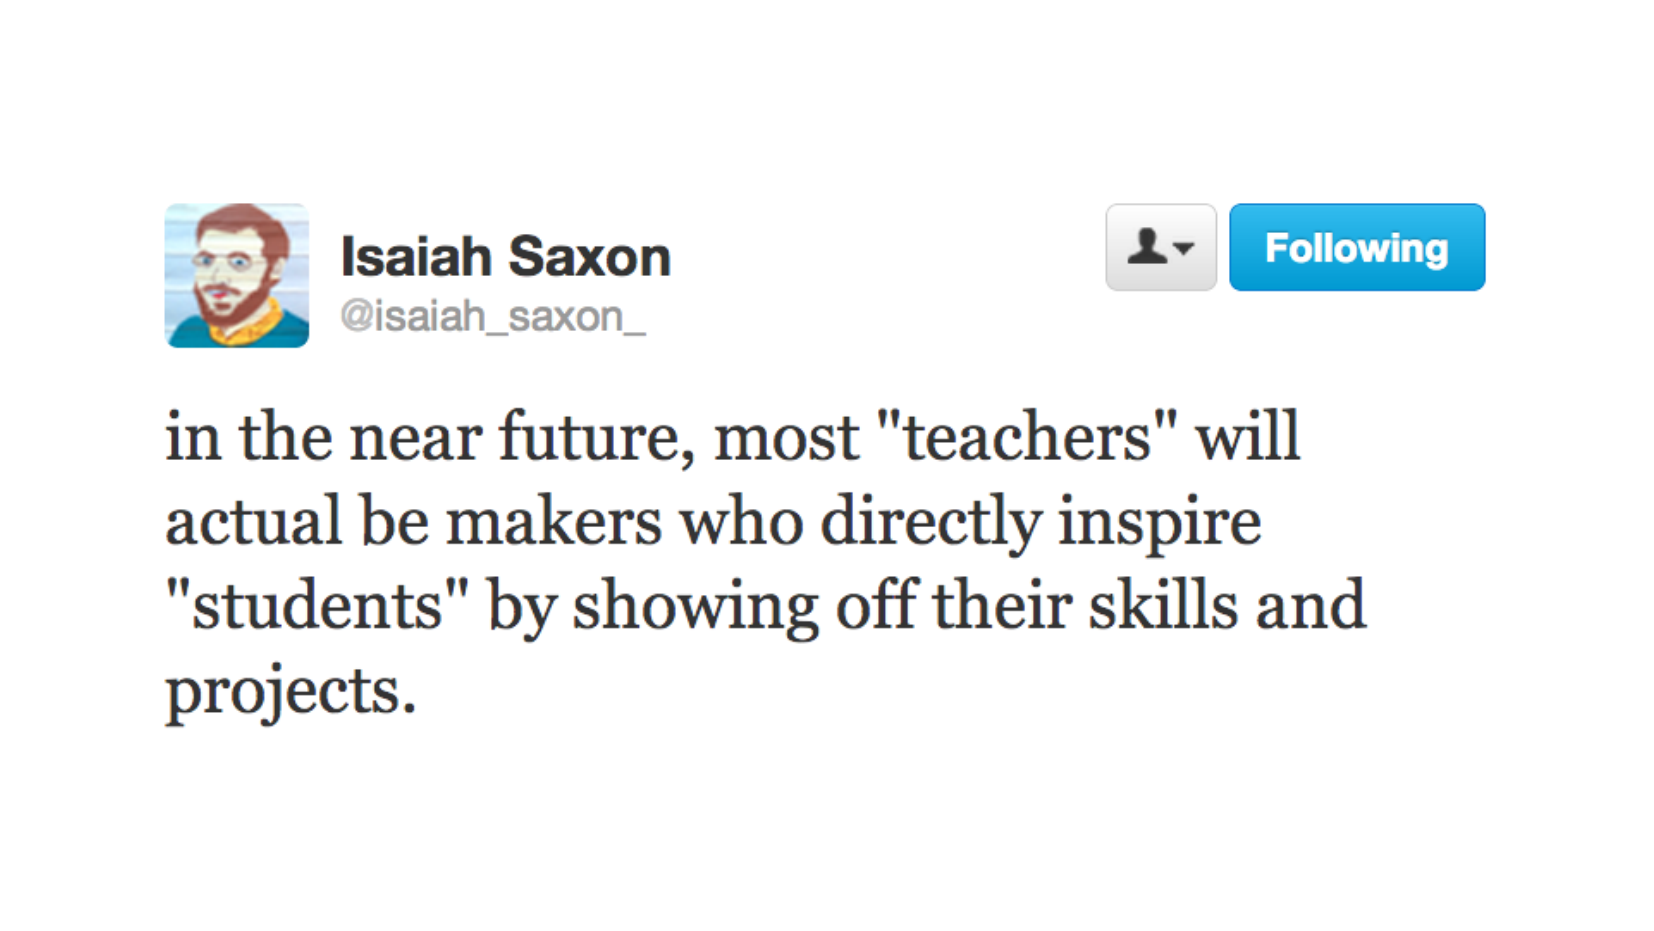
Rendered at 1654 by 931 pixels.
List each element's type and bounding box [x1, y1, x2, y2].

picture [60, 147, 1591, 754]
